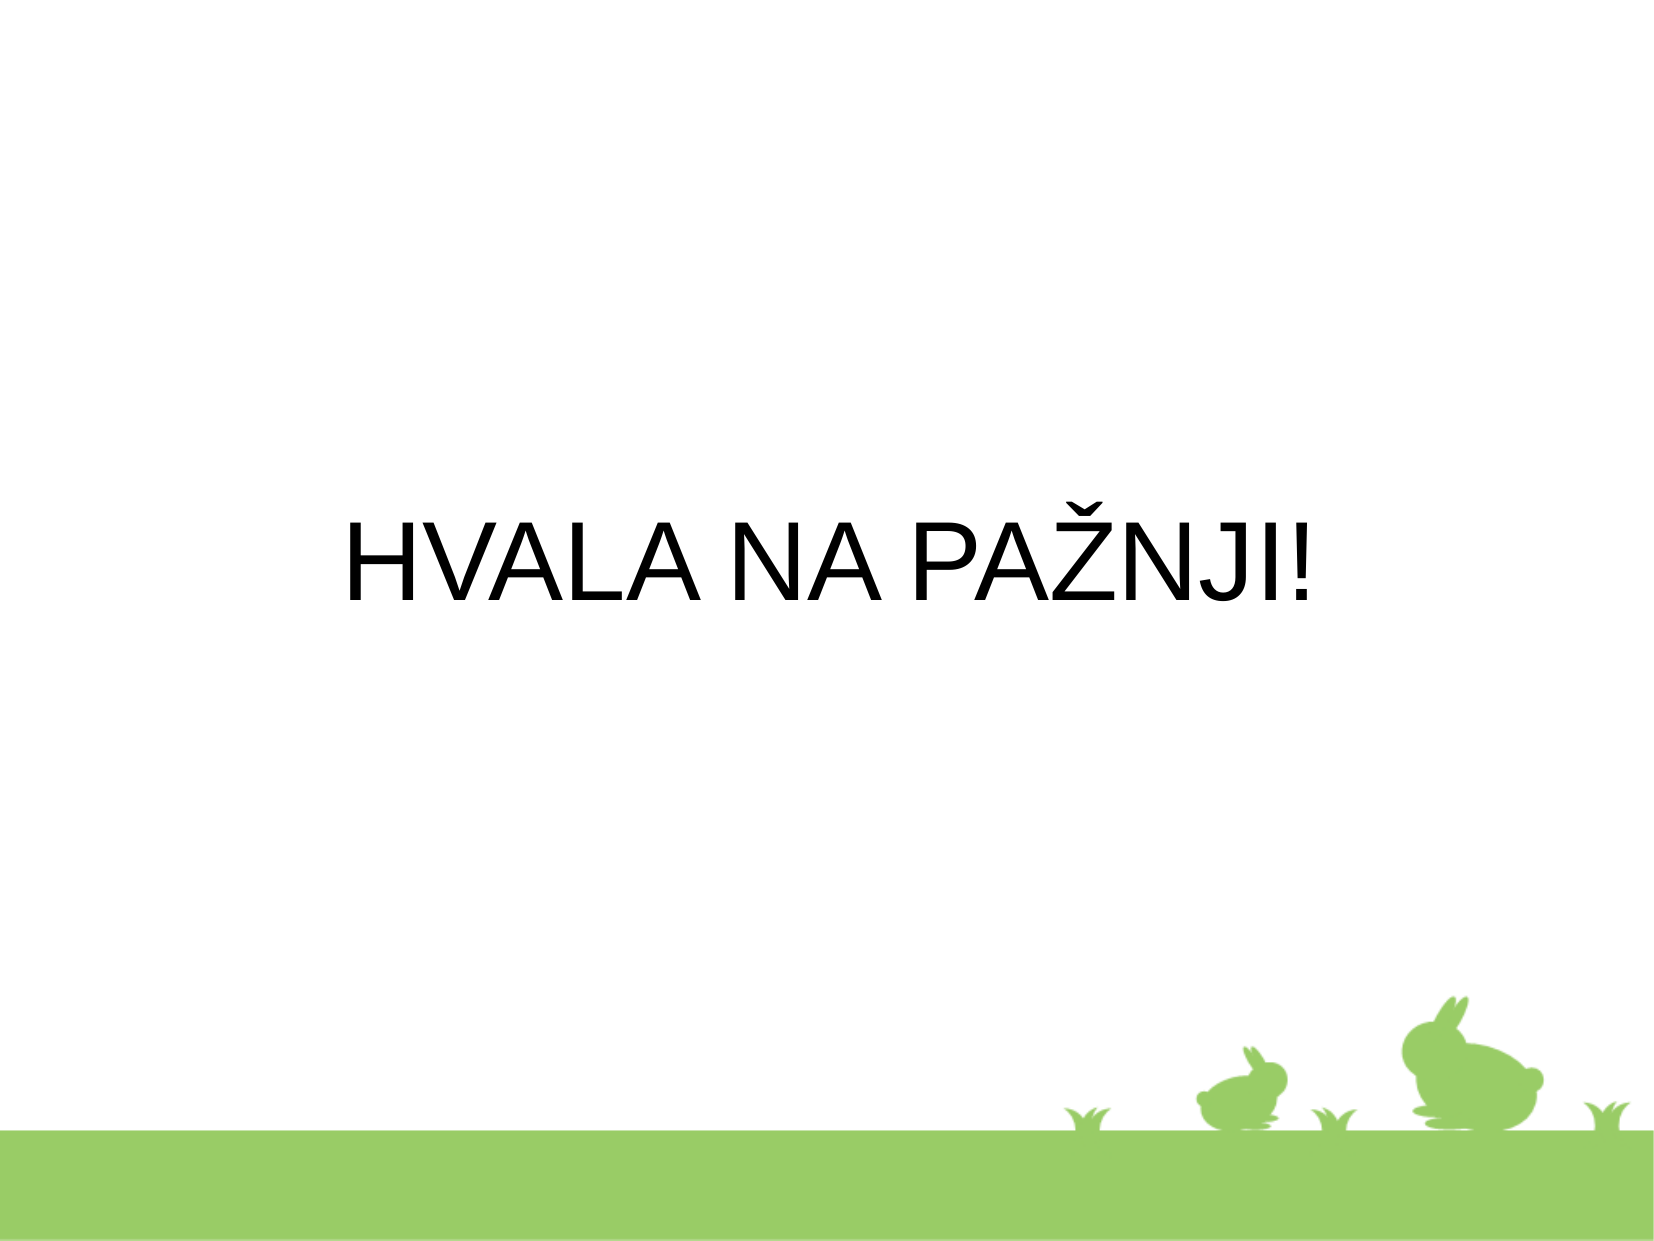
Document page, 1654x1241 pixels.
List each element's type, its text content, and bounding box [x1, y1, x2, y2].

list HVALA NA PAŽNJI! [82, 290, 1571, 1010]
picture [0, 0, 1654, 1241]
